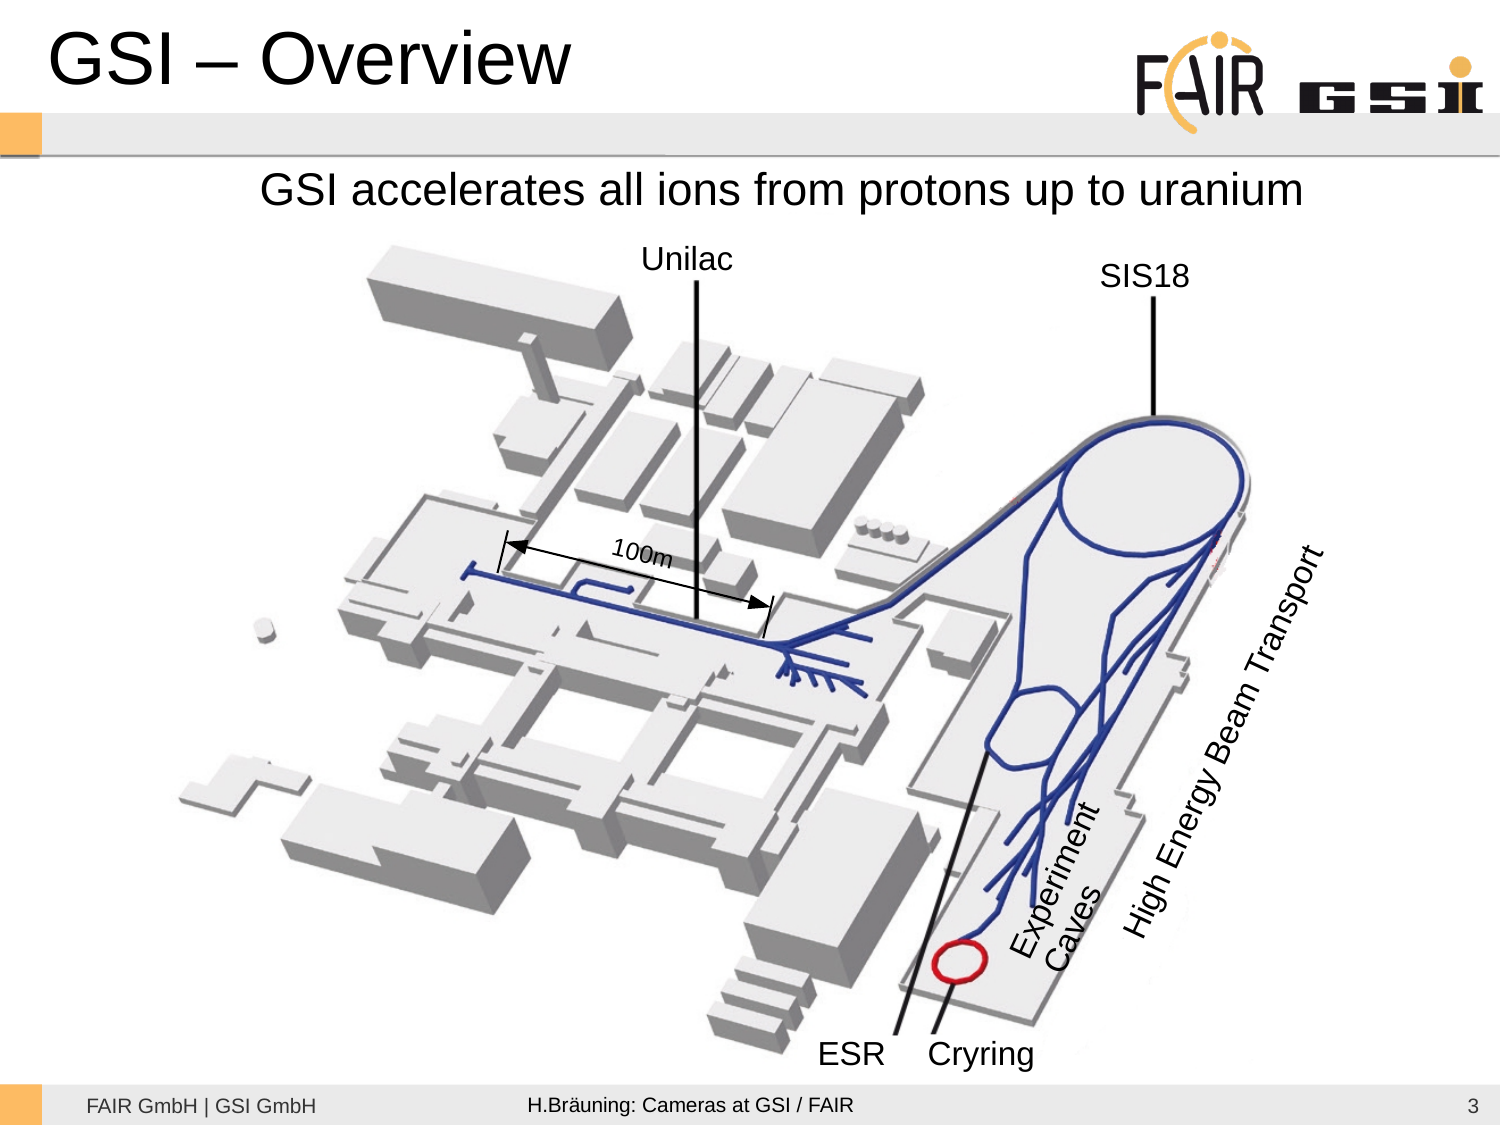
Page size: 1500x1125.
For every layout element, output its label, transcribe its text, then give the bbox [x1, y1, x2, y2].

text_box Unilac [625, 232, 760, 290]
text_box Cryring [912, 1027, 1063, 1085]
text_box SIS18 [1084, 250, 1217, 308]
text_box ESR [802, 1027, 910, 1085]
text_box GSI accelerates all ions from protons up to uranium [244, 156, 1328, 223]
picture [1136, 29, 1264, 136]
text_box Experiment Caves [988, 760, 1172, 1001]
picture [1298, 54, 1484, 113]
text_box High Energy Beam Transport [1107, 474, 1371, 964]
picture [147, 212, 1258, 1073]
title GSI – Overview [47, 0, 1117, 119]
